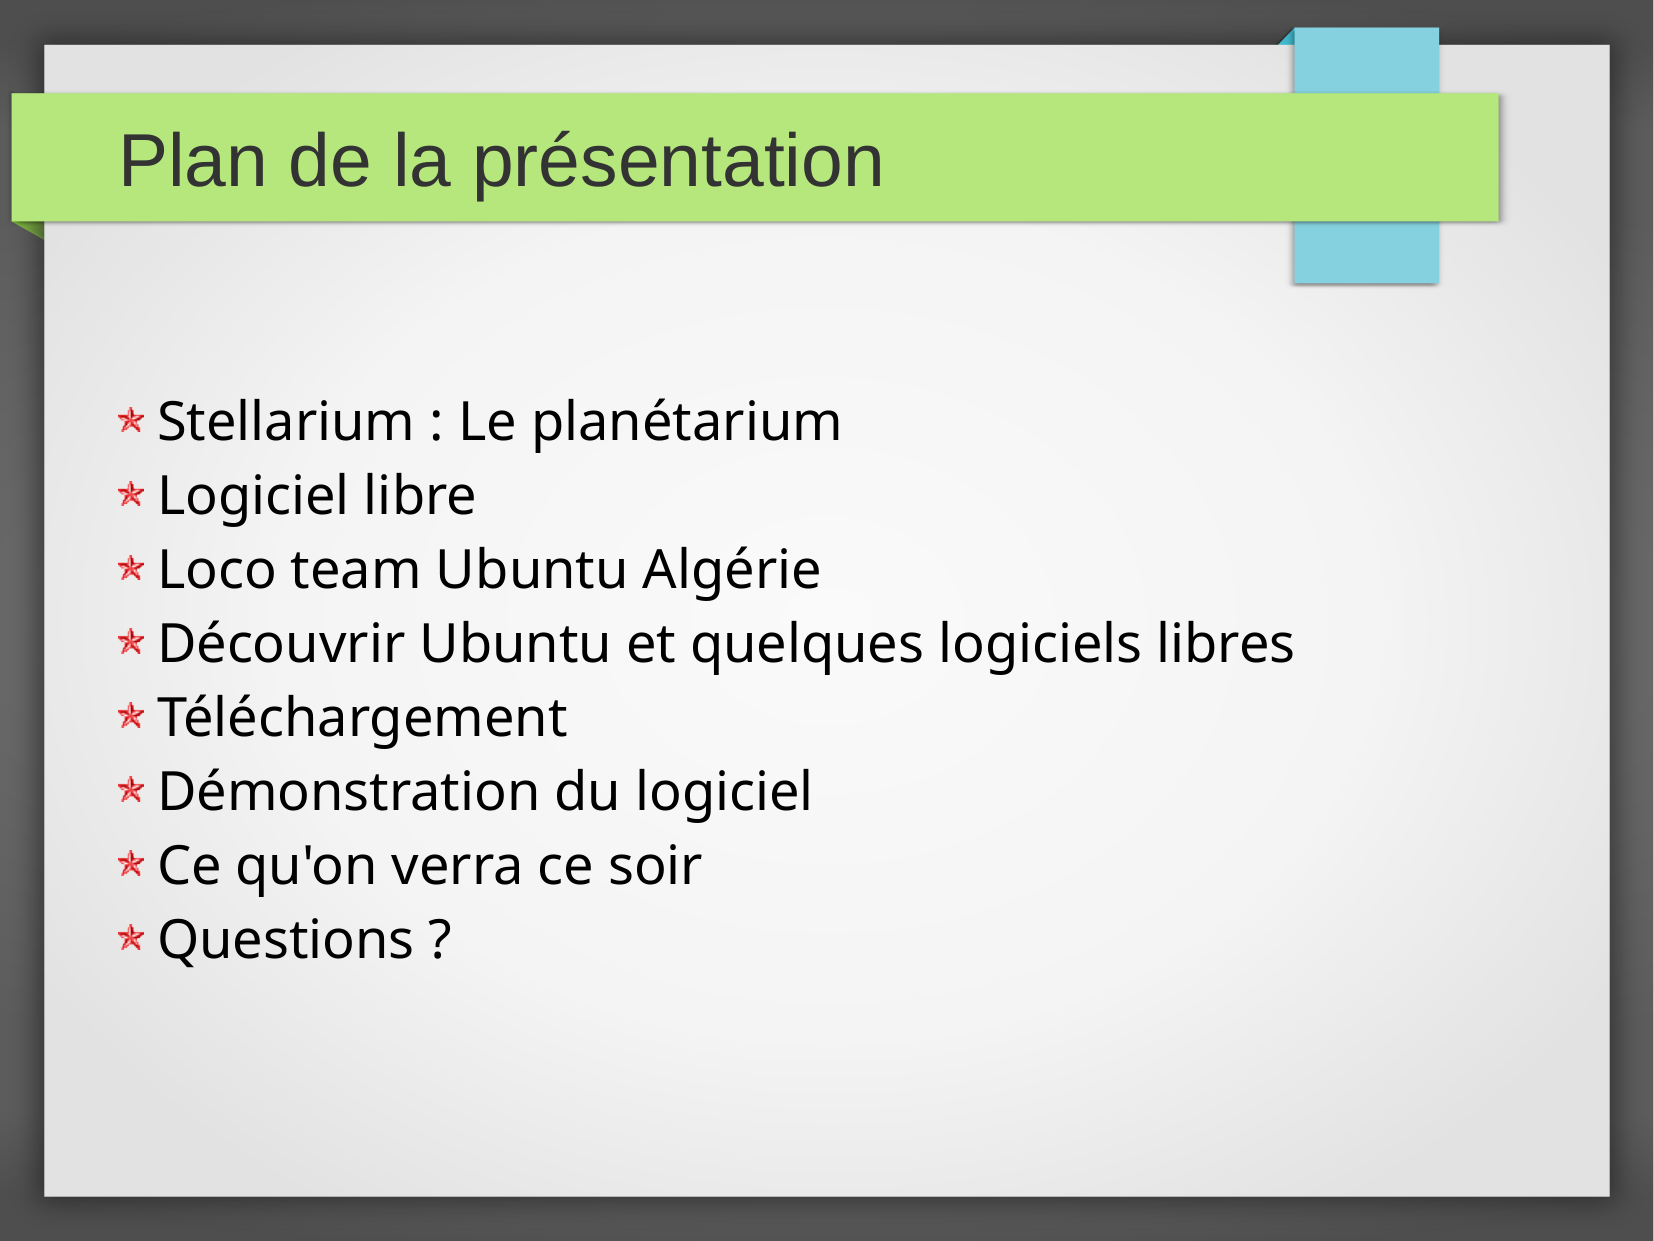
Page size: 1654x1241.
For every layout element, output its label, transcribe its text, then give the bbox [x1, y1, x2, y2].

picture [0, 0, 1654, 1241]
subtitle Stellarium : Le planétarium Logiciel libre Loco team Ubuntu Algérie Découvrir Ubuntu et quelques logiciels libres Téléchargement Démonstration du logiciel Ce qu'on verra ce soir Questions ? [118, 318, 1607, 1039]
title Plan de la présentation [118, 82, 1229, 239]
